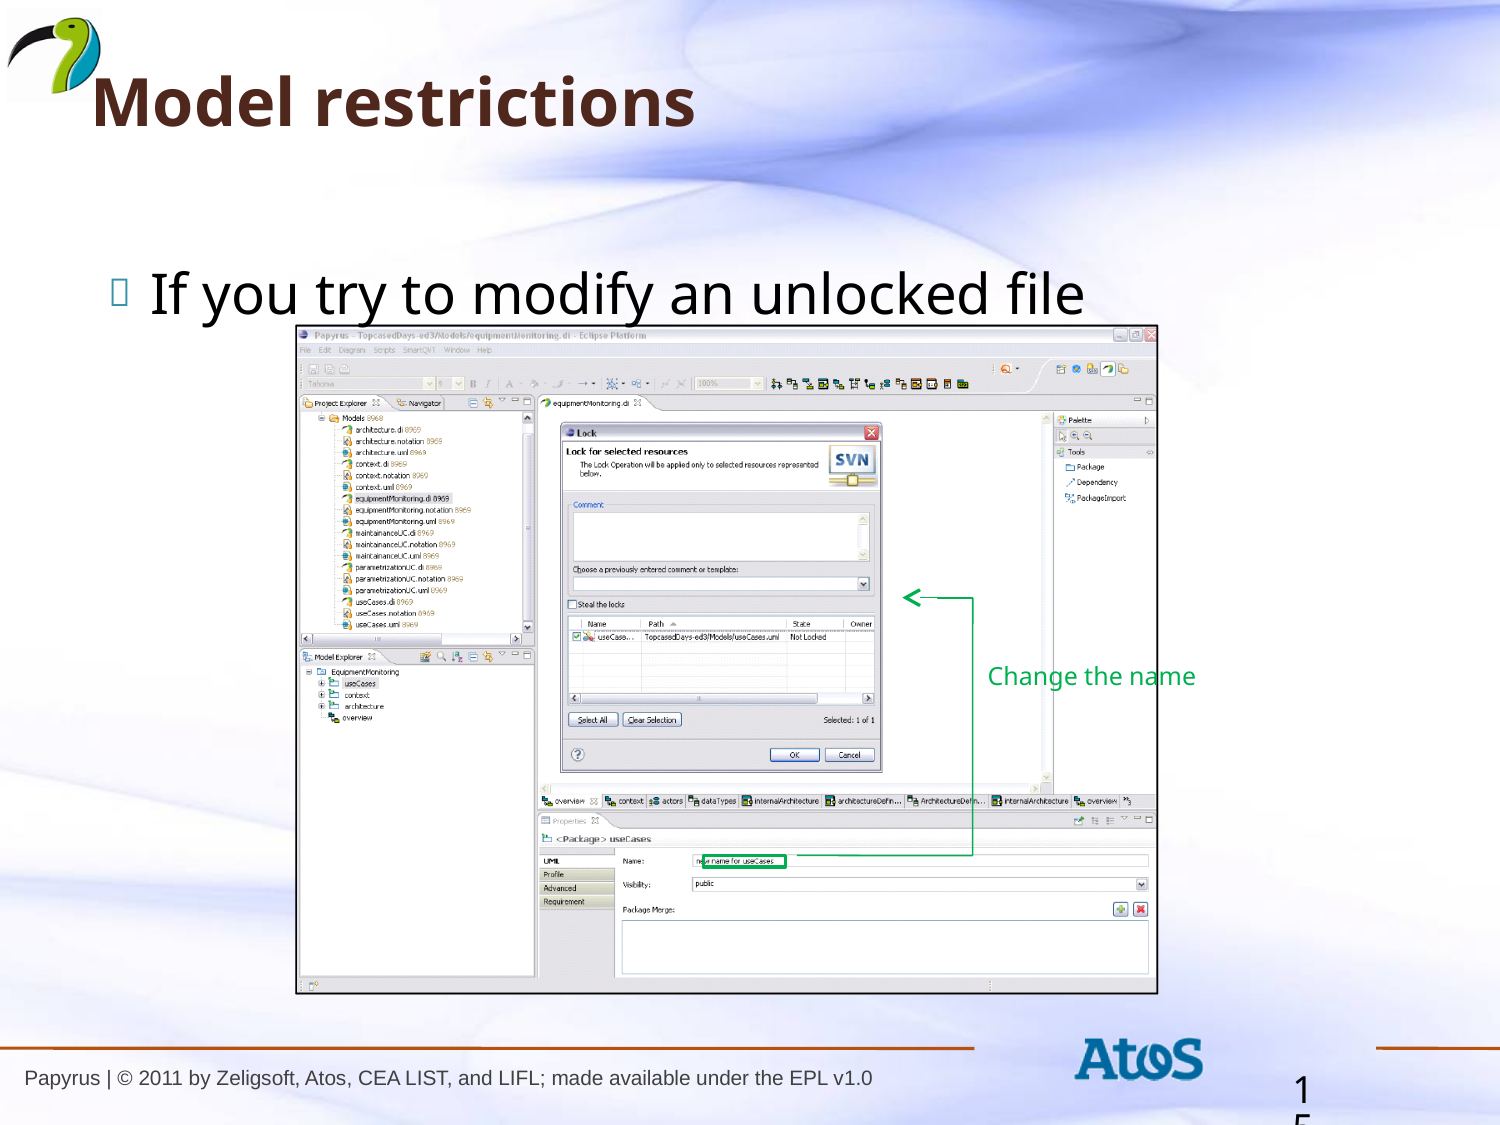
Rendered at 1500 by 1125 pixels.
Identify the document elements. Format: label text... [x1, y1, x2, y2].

title Model restrictions [75, 45, 1425, 233]
slide_number <numéro> [1277, 1051, 1338, 1112]
picture [0, 0, 1500, 1125]
list If you try to modify an unlocked file [75, 243, 1425, 986]
text_box Change the name [972, 645, 1278, 699]
